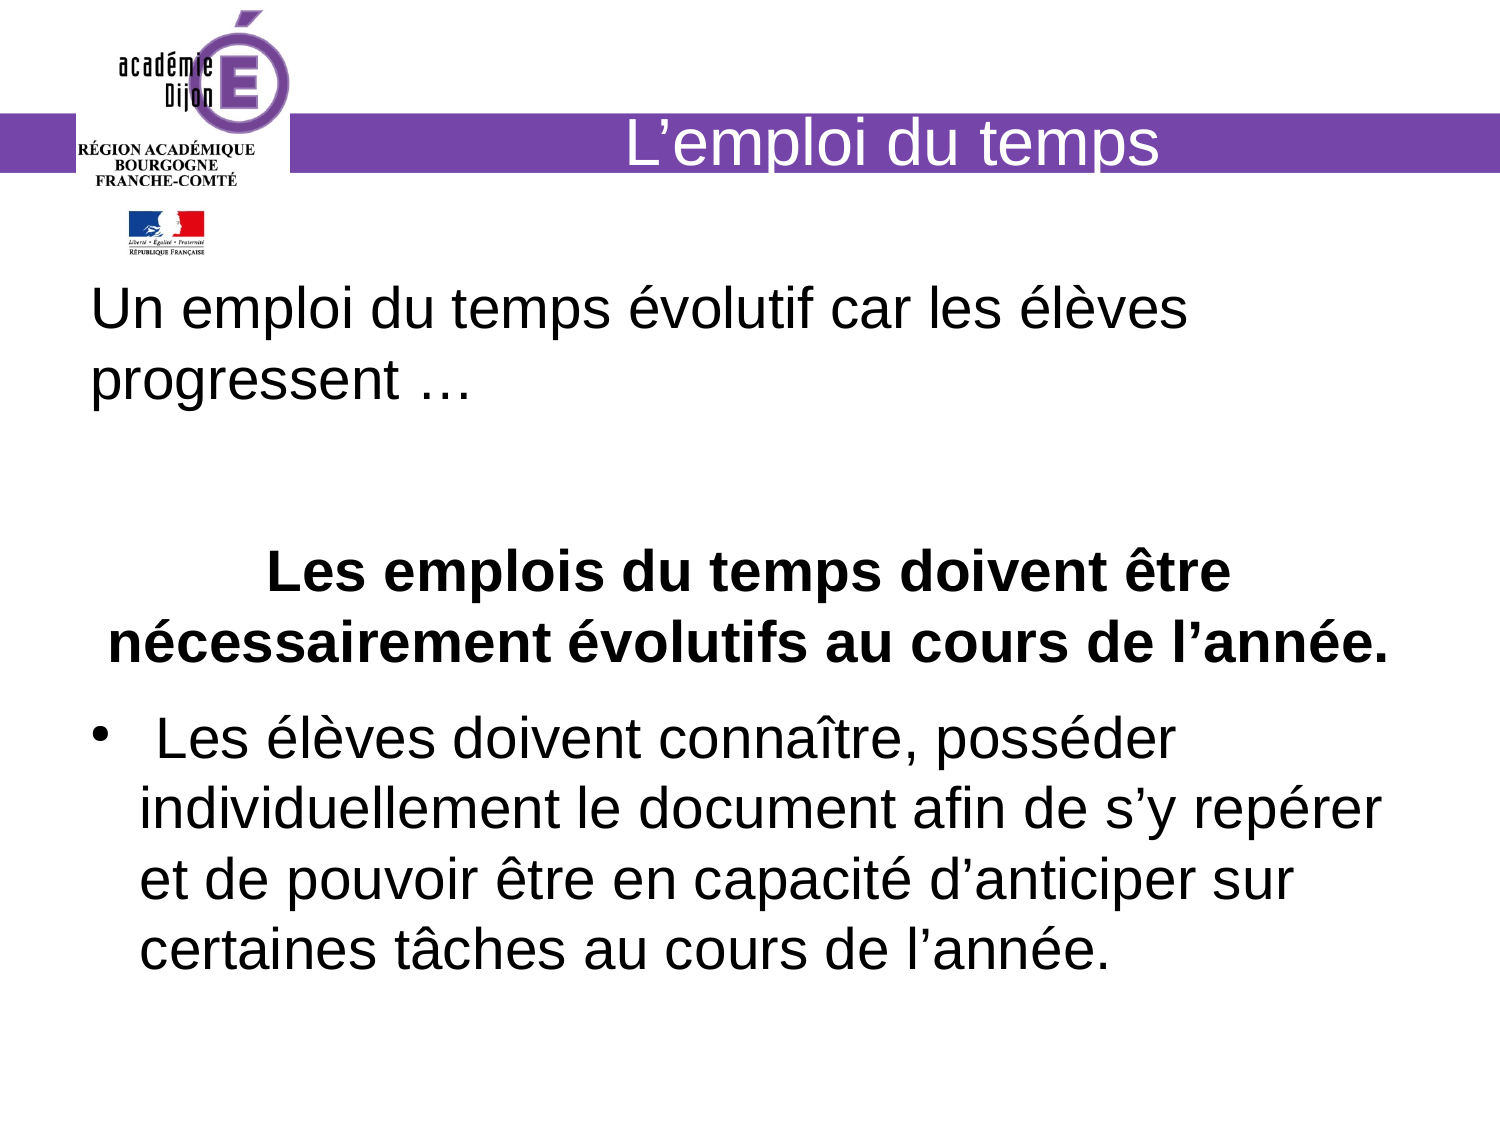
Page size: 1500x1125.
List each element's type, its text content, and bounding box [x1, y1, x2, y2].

picture [76, 8, 290, 256]
title L’emploi du temps [360, 45, 1425, 233]
list Un emploi du temps évolutif car les élèves progressent … Les emplois du temps doivent être nécessairement évolutifs au cours de l’année. Les élèves doivent connaître, posséder individuellement le document afin de s’y repérer et de pouvoir être en capacité d’anticiper sur certaines tâches au cours de l’année. [75, 262, 1425, 1005]
